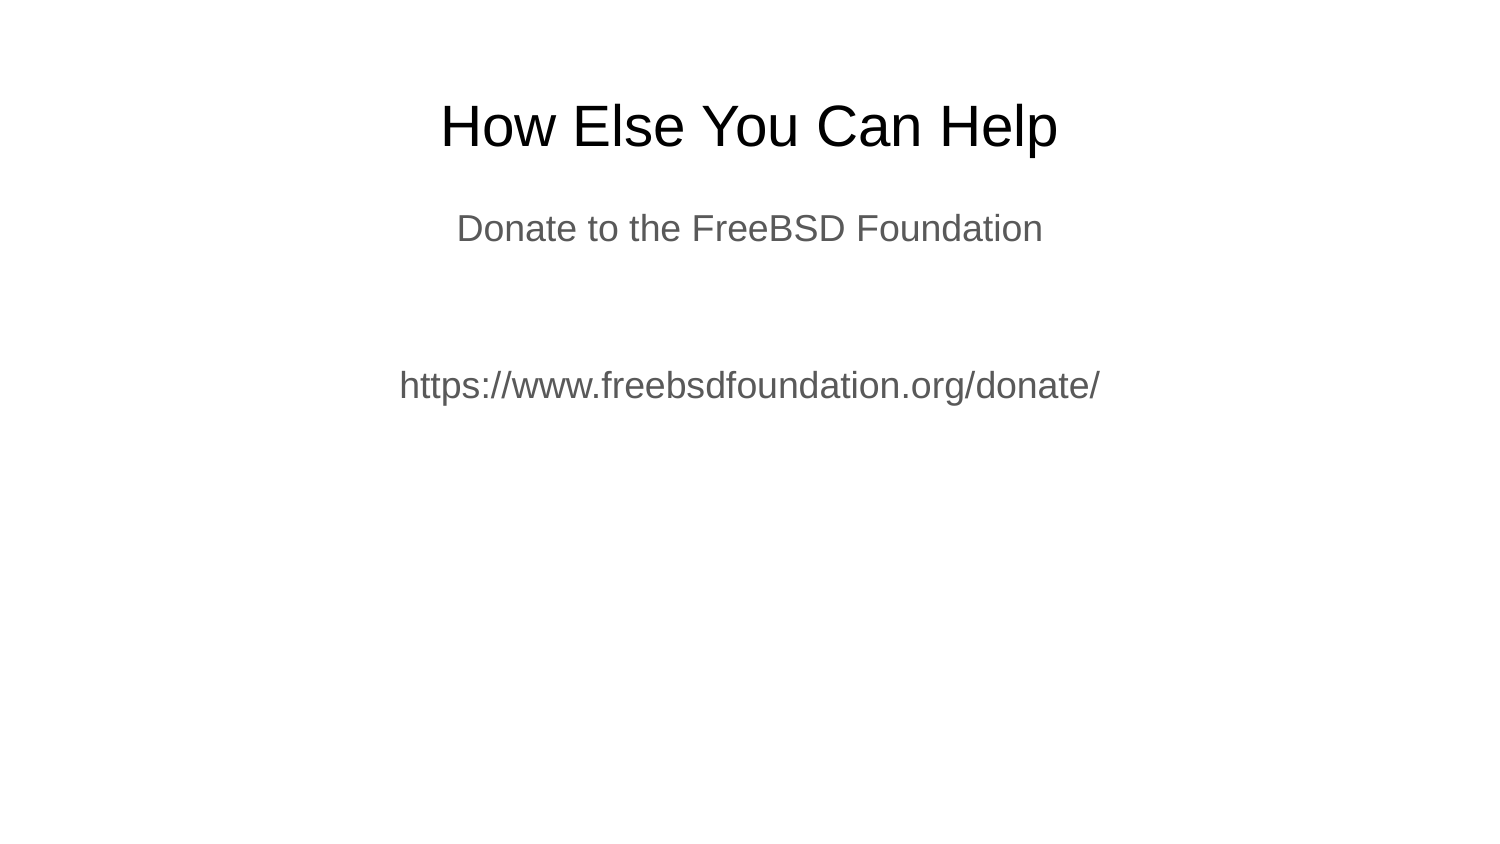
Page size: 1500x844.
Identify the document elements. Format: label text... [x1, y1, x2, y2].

list Donate to the FreeBSD Foundation https://www.freebsdfoundation.org/donate/ [51, 189, 1449, 750]
title How Else You Can Help [51, 72, 1449, 167]
